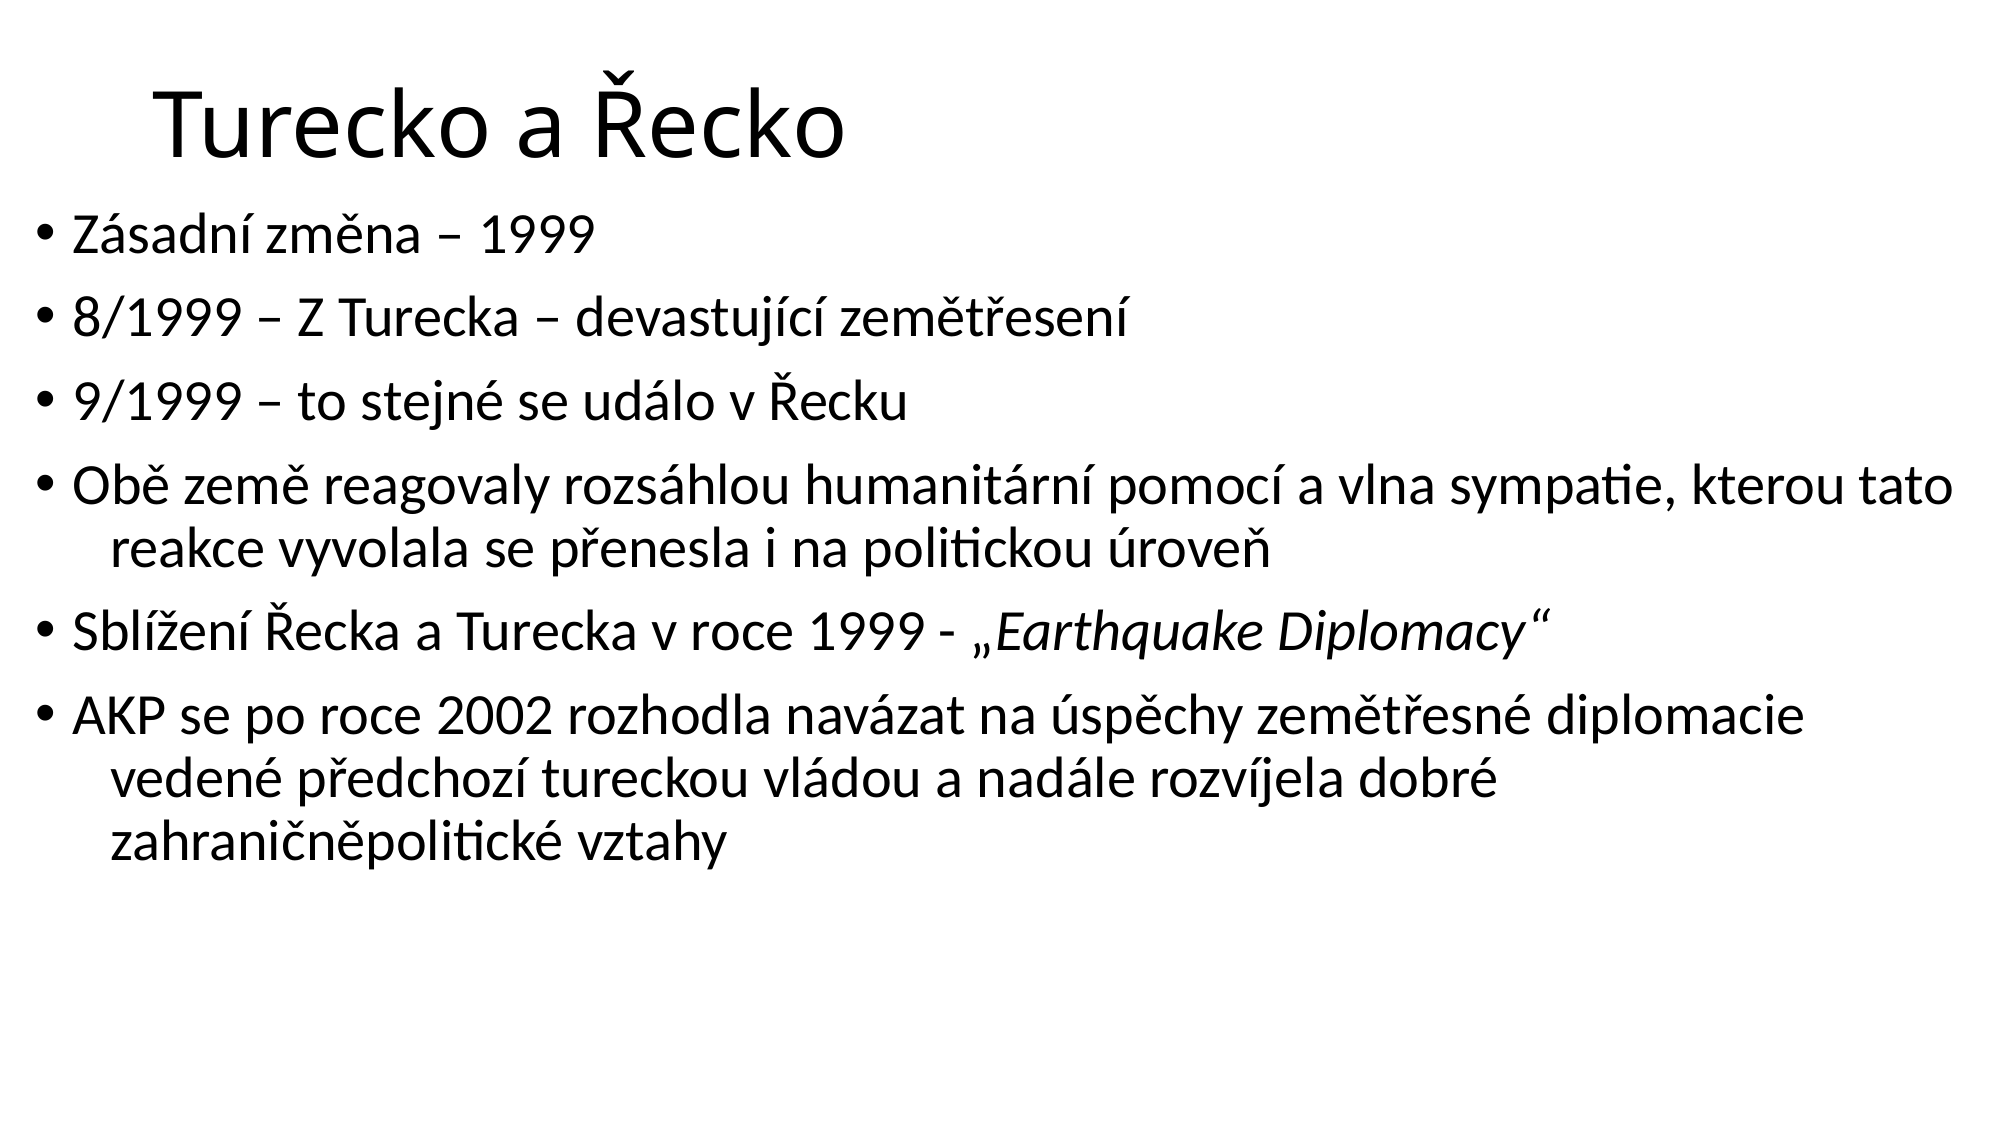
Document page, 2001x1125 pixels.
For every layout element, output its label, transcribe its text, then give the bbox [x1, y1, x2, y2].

list Zásadní změna – 1999 8/1999 – Z Turecka – devastující zemětřesení 9/1999 – to stejné se událo v Řecku Obě země reagovaly rozsáhlou humanitární pomocí a vlna sympatie, kterou tato reakce vyvolala se přenesla i na politickou úroveň Sblížení Řecka a Turecka v roce 1999 - „Earthquake Diplomacy“ AKP se po roce 2002 rozhodla navázat na úspěchy zemětřesné diplomacie vedené předchozí tureckou vládou a nadále rozvíjela dobré zahraničněpolitické vztahy [20, 195, 1976, 1125]
title Turecko a Řecko [137, 59, 1863, 195]
